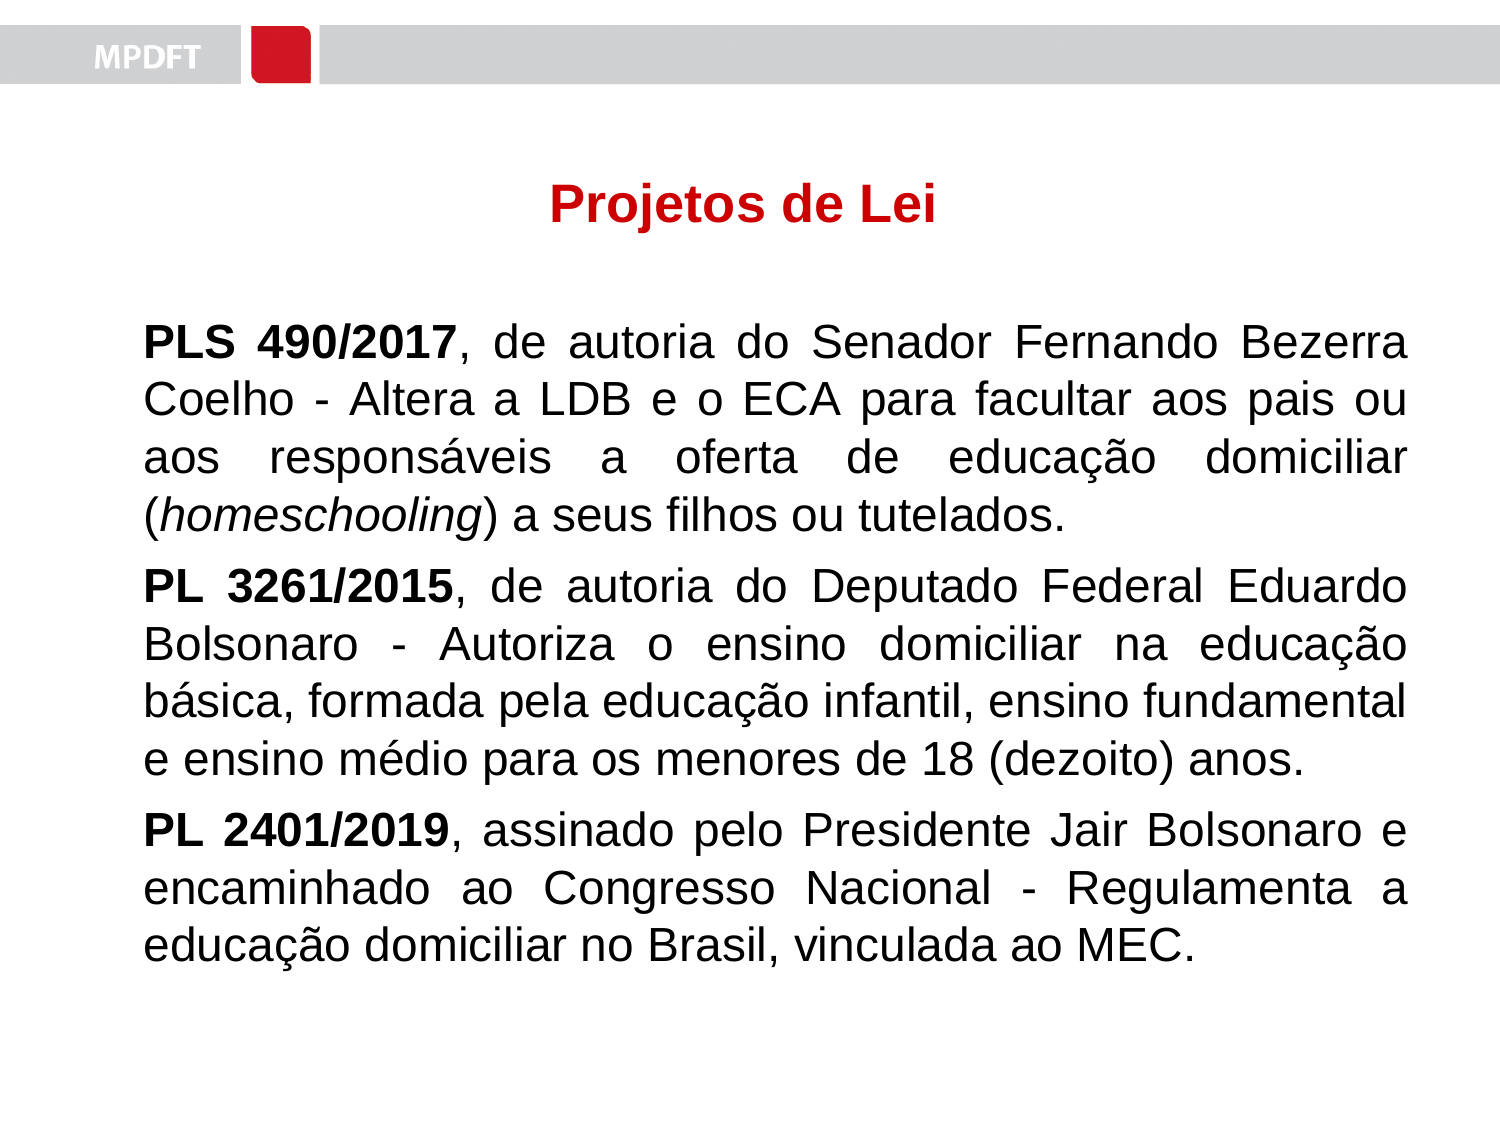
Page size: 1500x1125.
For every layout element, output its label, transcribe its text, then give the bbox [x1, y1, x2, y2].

text_box Projetos de Lei [64, 160, 1424, 242]
picture [0, 0, 1500, 1125]
text_box PLS 490/2017, de autoria do Senador Fernando Bezerra Coelho - Altera a LDB e o ECA para facultar aos pais ou aos responsáveis a oferta de educação domiciliar (homeschooling) a seus filhos ou tutelados. PL 3261/2015, de autoria do Deputado Federal Eduardo Bolsonaro - Autoriza o ensino domiciliar na educação básica, formada pela educação infantil, ensino fundamental e ensino médio para os menores de 18 (dezoito) anos. PL 2401/2019, assinado pelo Presidente Jair Bolsonaro e encaminhado ao Congresso Nacional - Regulamenta a educação domiciliar no Brasil, vinculada ao MEC. [75, 302, 1426, 1005]
